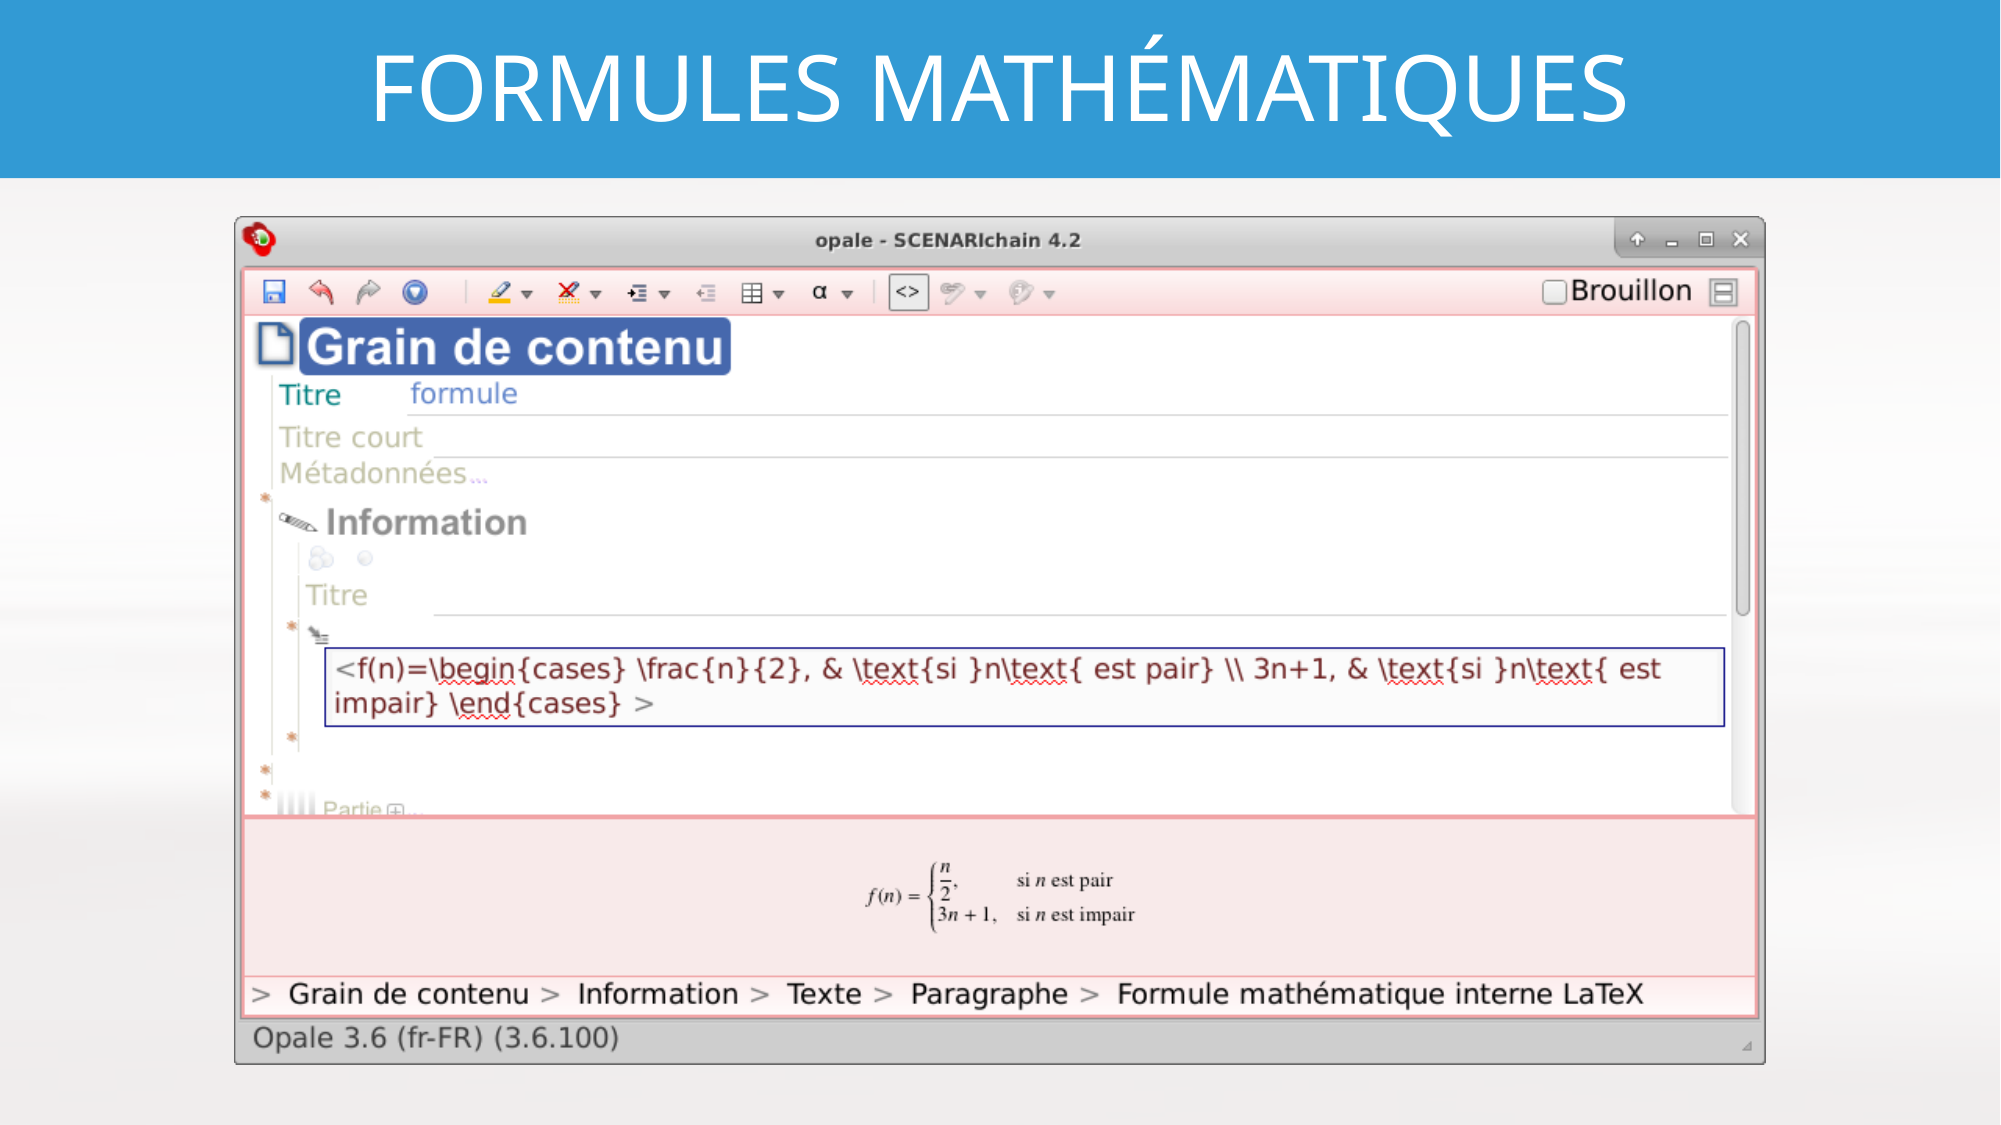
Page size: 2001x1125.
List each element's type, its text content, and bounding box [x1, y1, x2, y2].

text_box Formules mathématiques [0, 0, 2000, 173]
picture [234, 216, 1766, 1066]
